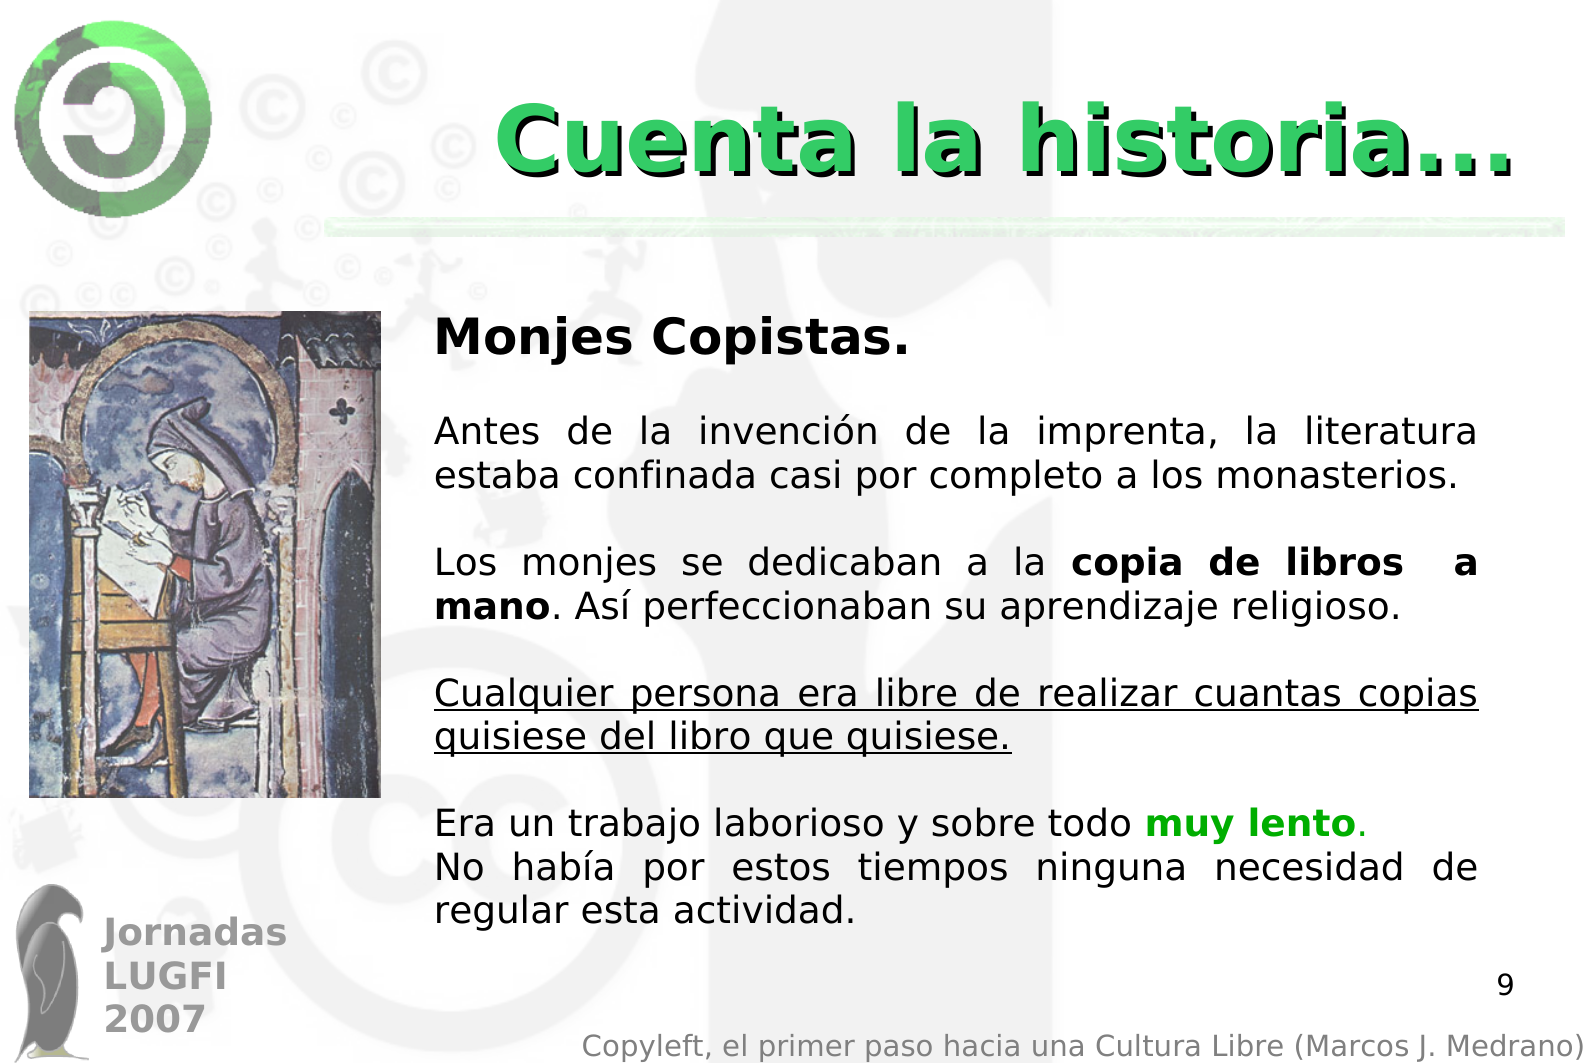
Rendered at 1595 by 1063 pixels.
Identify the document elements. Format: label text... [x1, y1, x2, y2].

text_box Monjes Copistas. Antes de la invención de la imprenta, la literatura estaba confinada casi por completo a los monasterios. Los monjes se dedicaban a la copia de libros a mano. Así perfeccionaban su aprendizaje religioso. Cualquier persona era libre de realizar cuantas copias quisiese del libro que quisiese. Era un trabajo laborioso y sobre todo muy lento. No había por estos tiempos ninguna necesidad de regular esta actividad. [419, 301, 1495, 941]
text_box Cuenta la historia... [478, 78, 1589, 201]
picture [29, 311, 381, 798]
